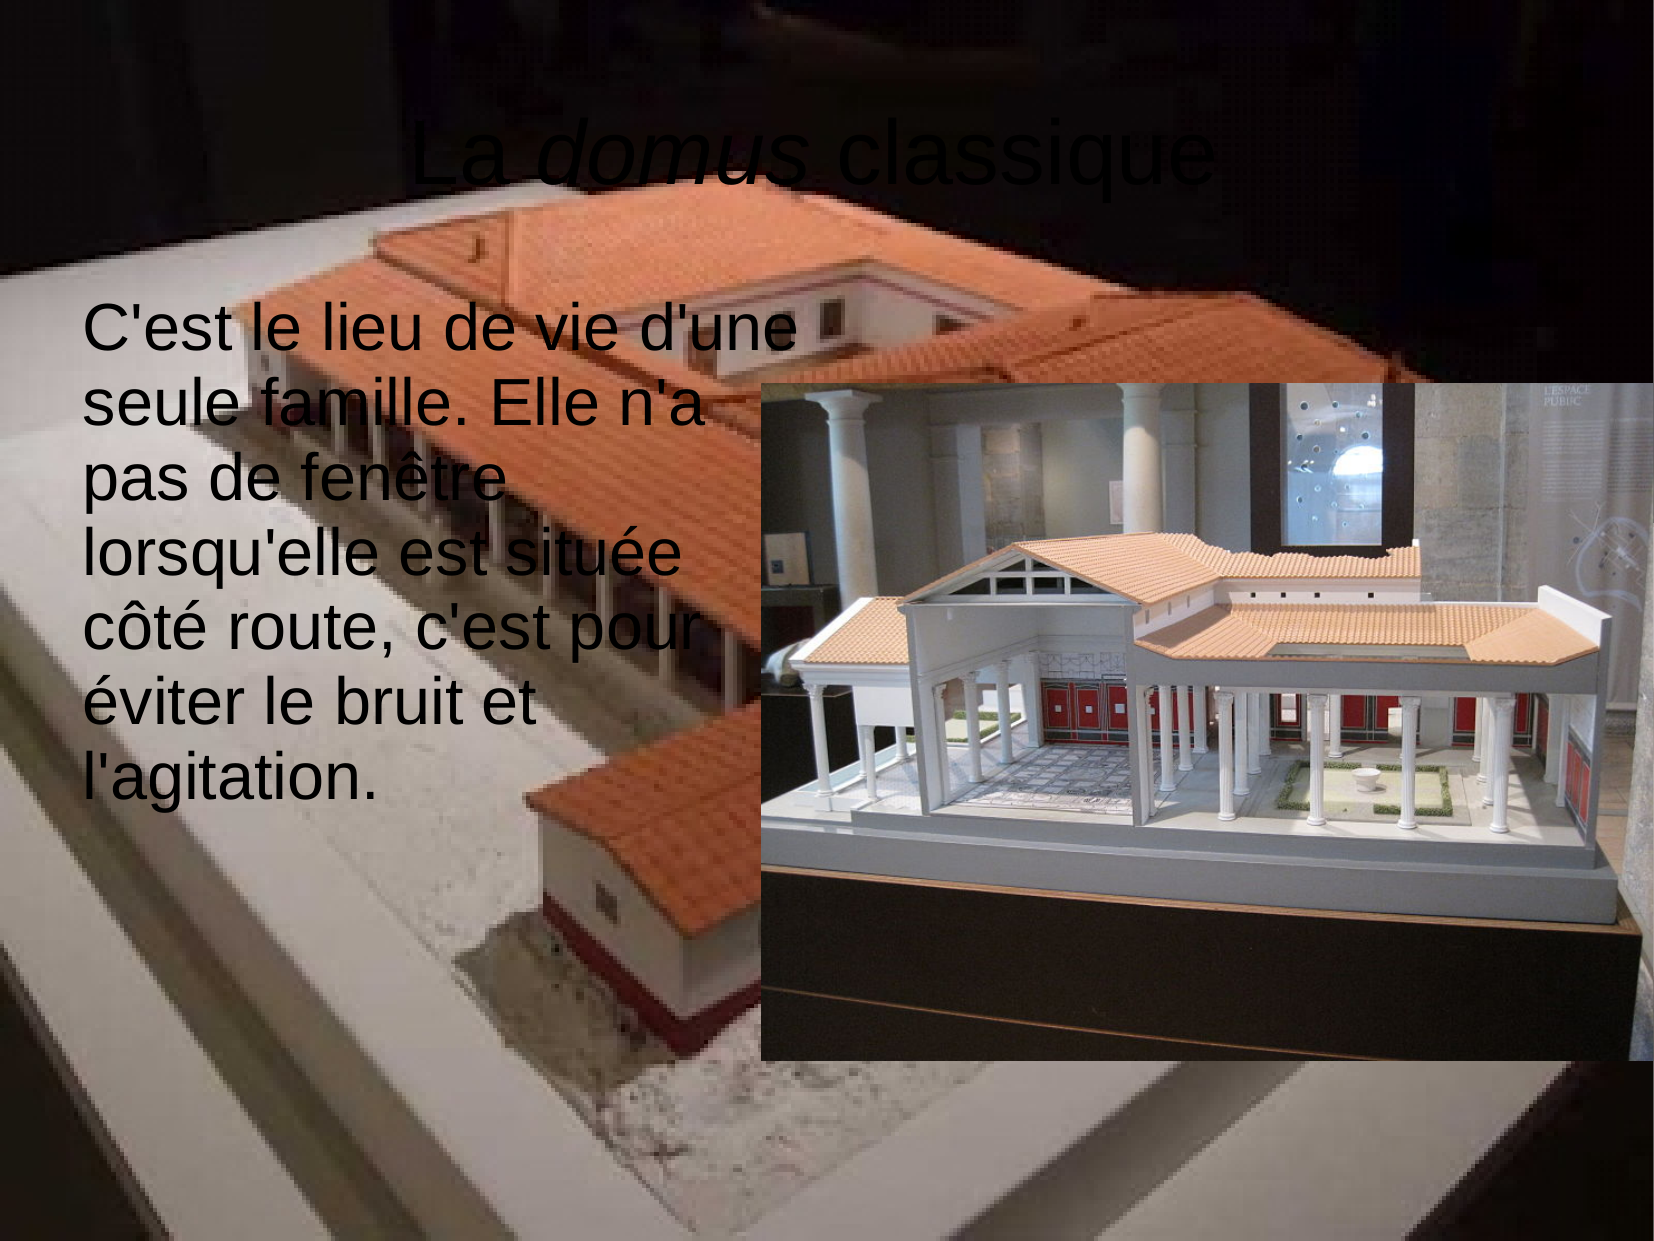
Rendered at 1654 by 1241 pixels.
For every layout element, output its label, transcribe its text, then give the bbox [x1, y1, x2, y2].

title La domus classique [82, 49, 1571, 257]
list C'est le lieu de vie d'une seule famille. Elle n'a pas de fenêtre lorsqu'elle est située côté route, c'est pour éviter le bruit et l'agitation. [82, 290, 809, 1109]
picture [0, 0, 1654, 1241]
